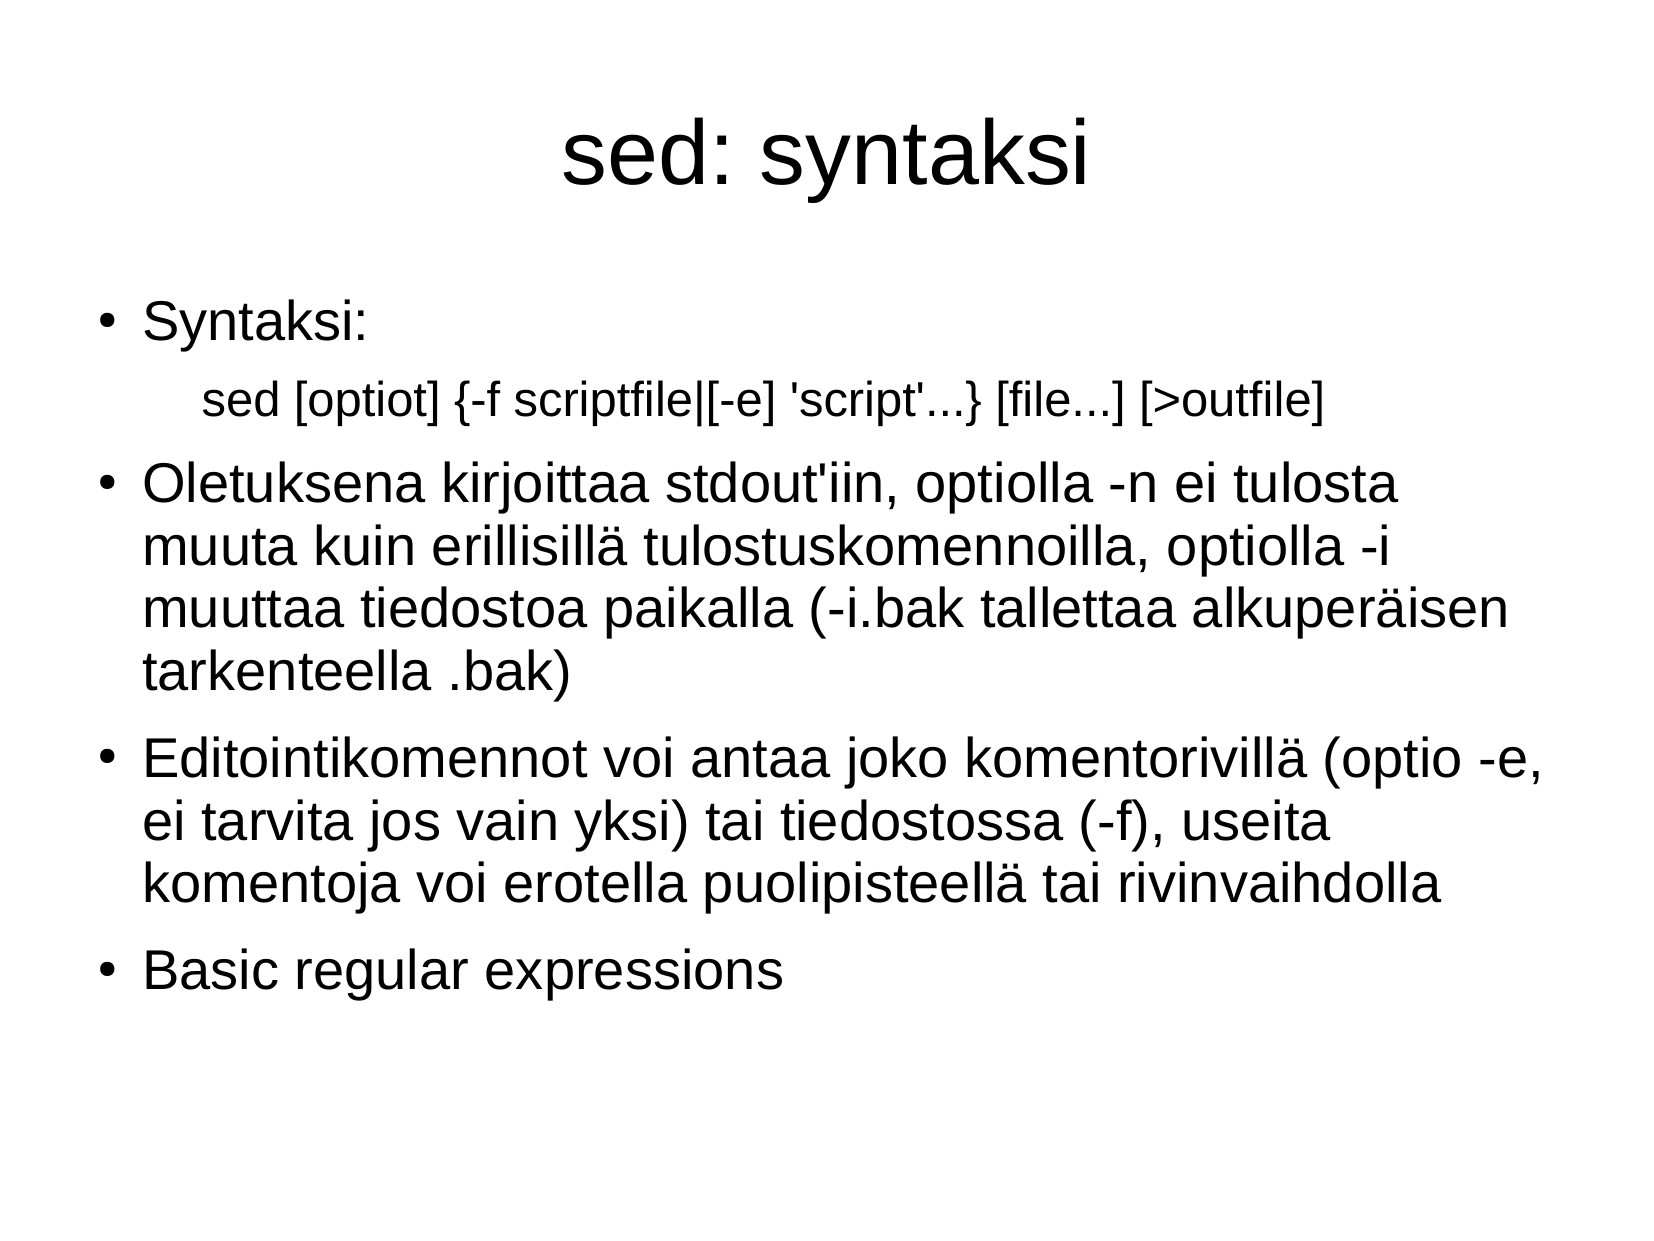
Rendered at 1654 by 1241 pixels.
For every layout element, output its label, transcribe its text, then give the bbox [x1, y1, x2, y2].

list Syntaksi: sed [optiot] {-f scriptfile|[-e] 'script'...} [file...] [>outfile] Oletuksena kirjoittaa stdout'iin, optiolla -n ei tulosta muuta kuin erillisillä tulostuskomennoilla, optiolla -i muuttaa tiedostoa paikalla (-i.bak tallettaa alkuperäisen tarkenteella .bak) Editointikomennot voi antaa joko komentorivillä (optio -e, ei tarvita jos vain yksi) tai tiedostossa (-f), useita komentoja voi erotella puolipisteellä tai rivinvaihdolla Basic regular expressions [82, 290, 1571, 1010]
title sed: syntaksi [82, 49, 1571, 257]
